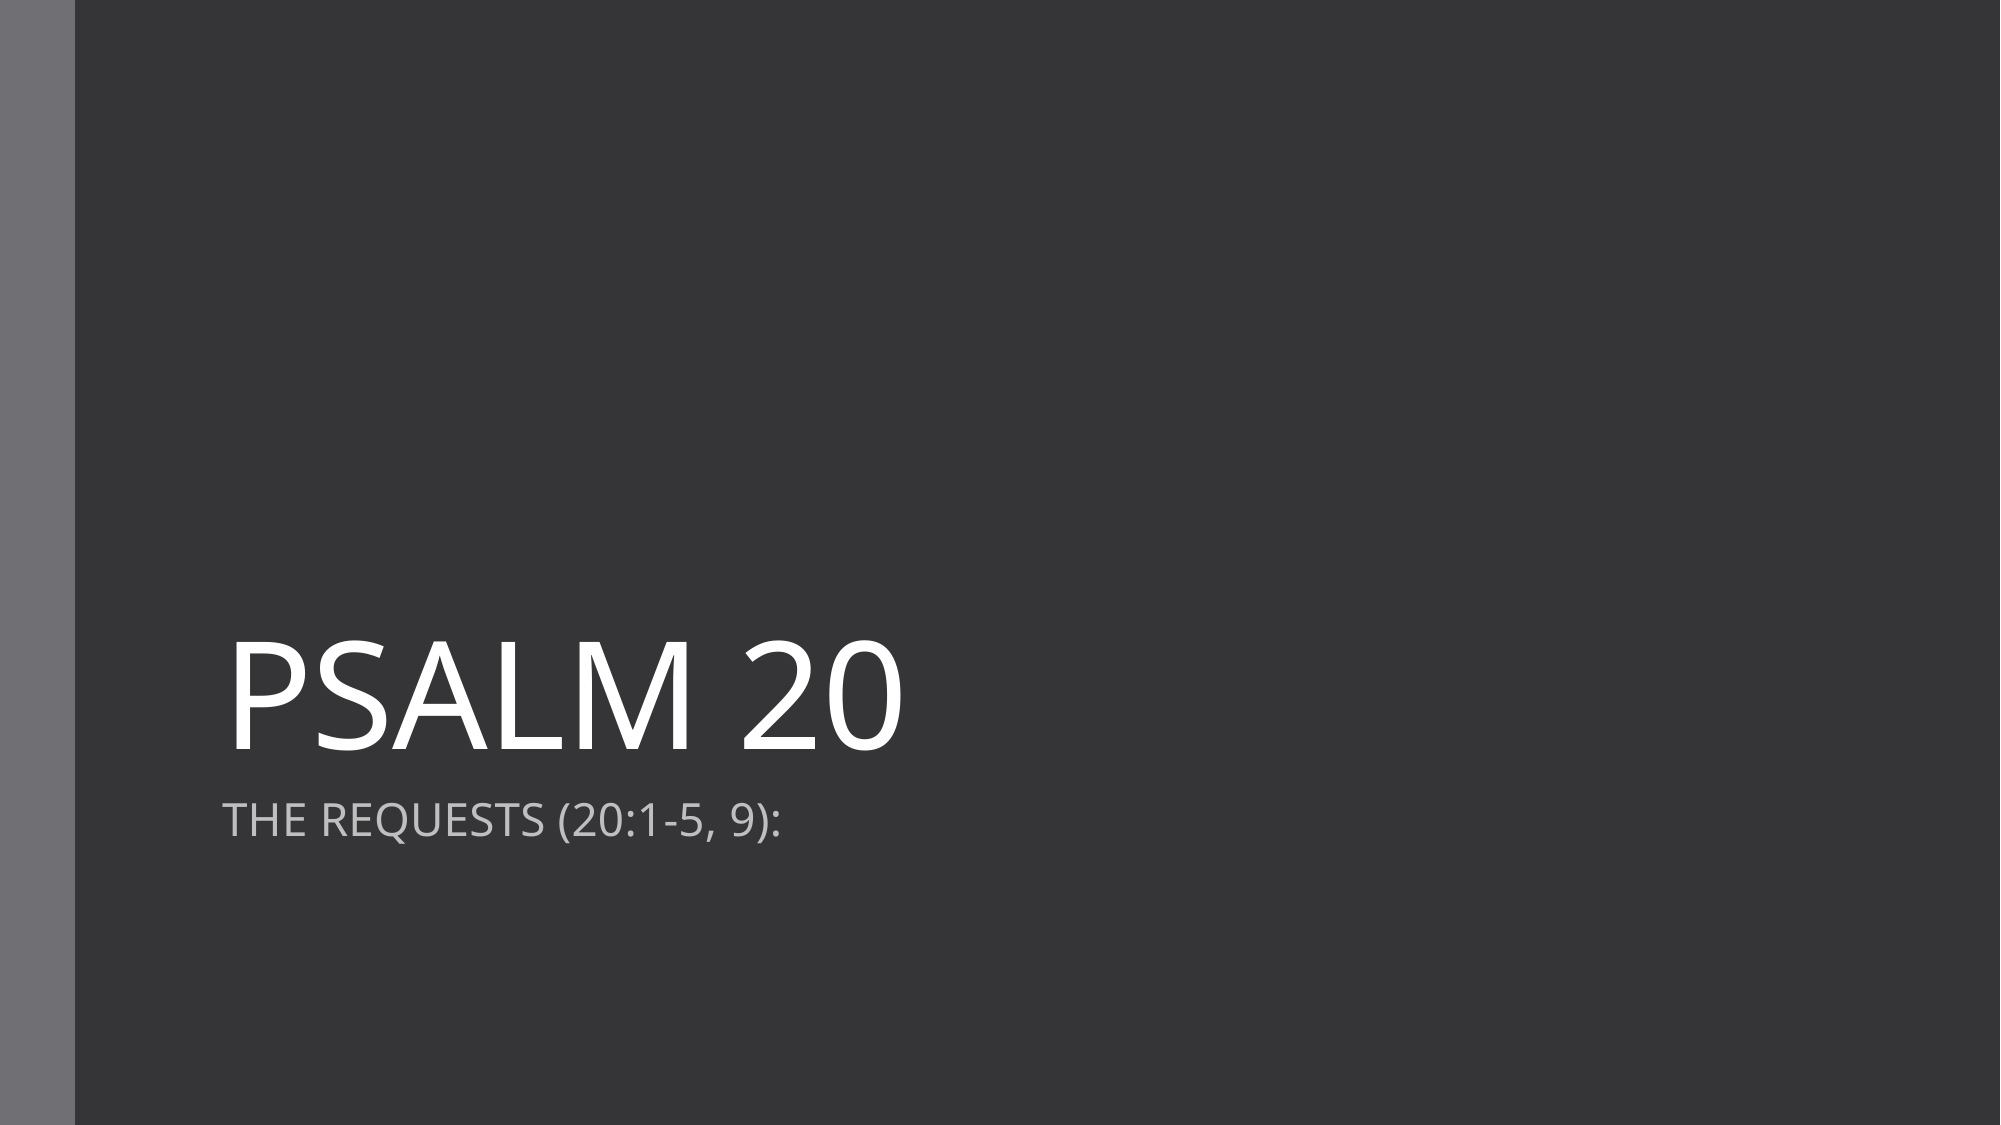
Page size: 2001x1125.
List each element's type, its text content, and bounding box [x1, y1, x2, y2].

title PSALM 20 [206, 124, 1752, 787]
subtitle THE REQUESTS (20:1-5, 9): [206, 787, 1752, 1066]
